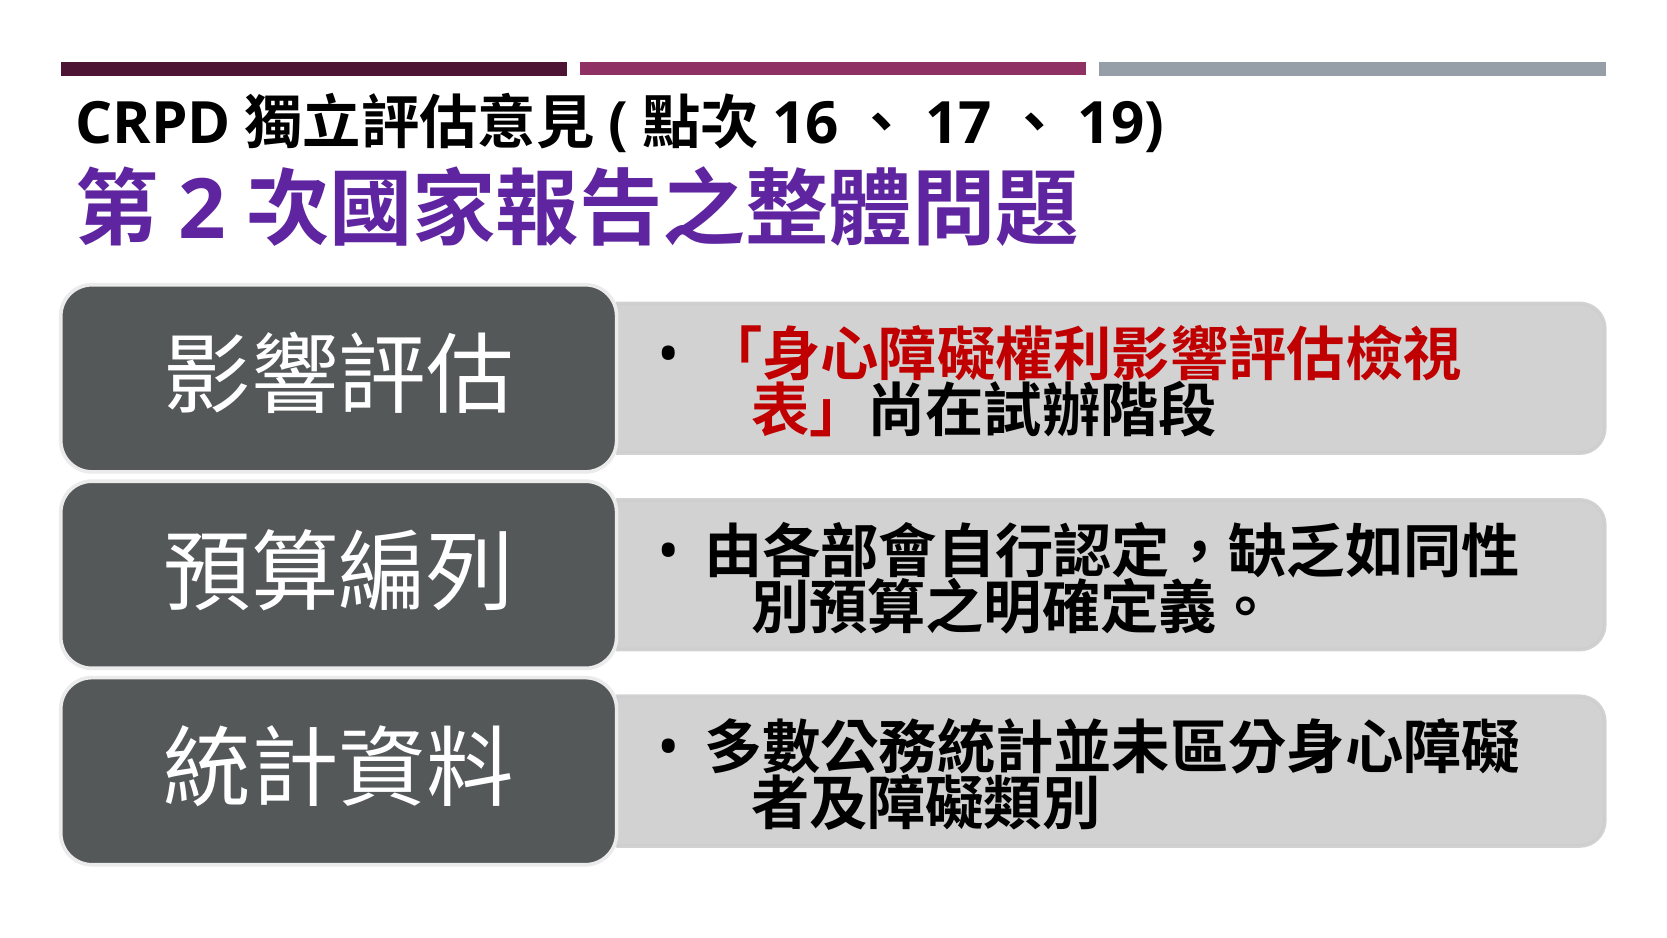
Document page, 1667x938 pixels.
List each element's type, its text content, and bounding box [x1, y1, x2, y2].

text_box 統計資料 [60, 677, 617, 865]
text_box 由各部會自行認定，缺乏如同性別預算之明確定義。 [616, 499, 1605, 650]
text_box 「身心障礙權利影響評估檢視表」尚在試辦階段 [616, 303, 1605, 454]
text_box 預算編列 [60, 481, 617, 669]
text_box CRPD獨立評估意見(點次16、17、19) 第2次國家報告之整體問題 [60, 76, 1605, 264]
text_box 多數公務統計並未區分身心障礙者及障礙類別 [616, 696, 1605, 846]
text_box 影響評估 [60, 284, 617, 472]
